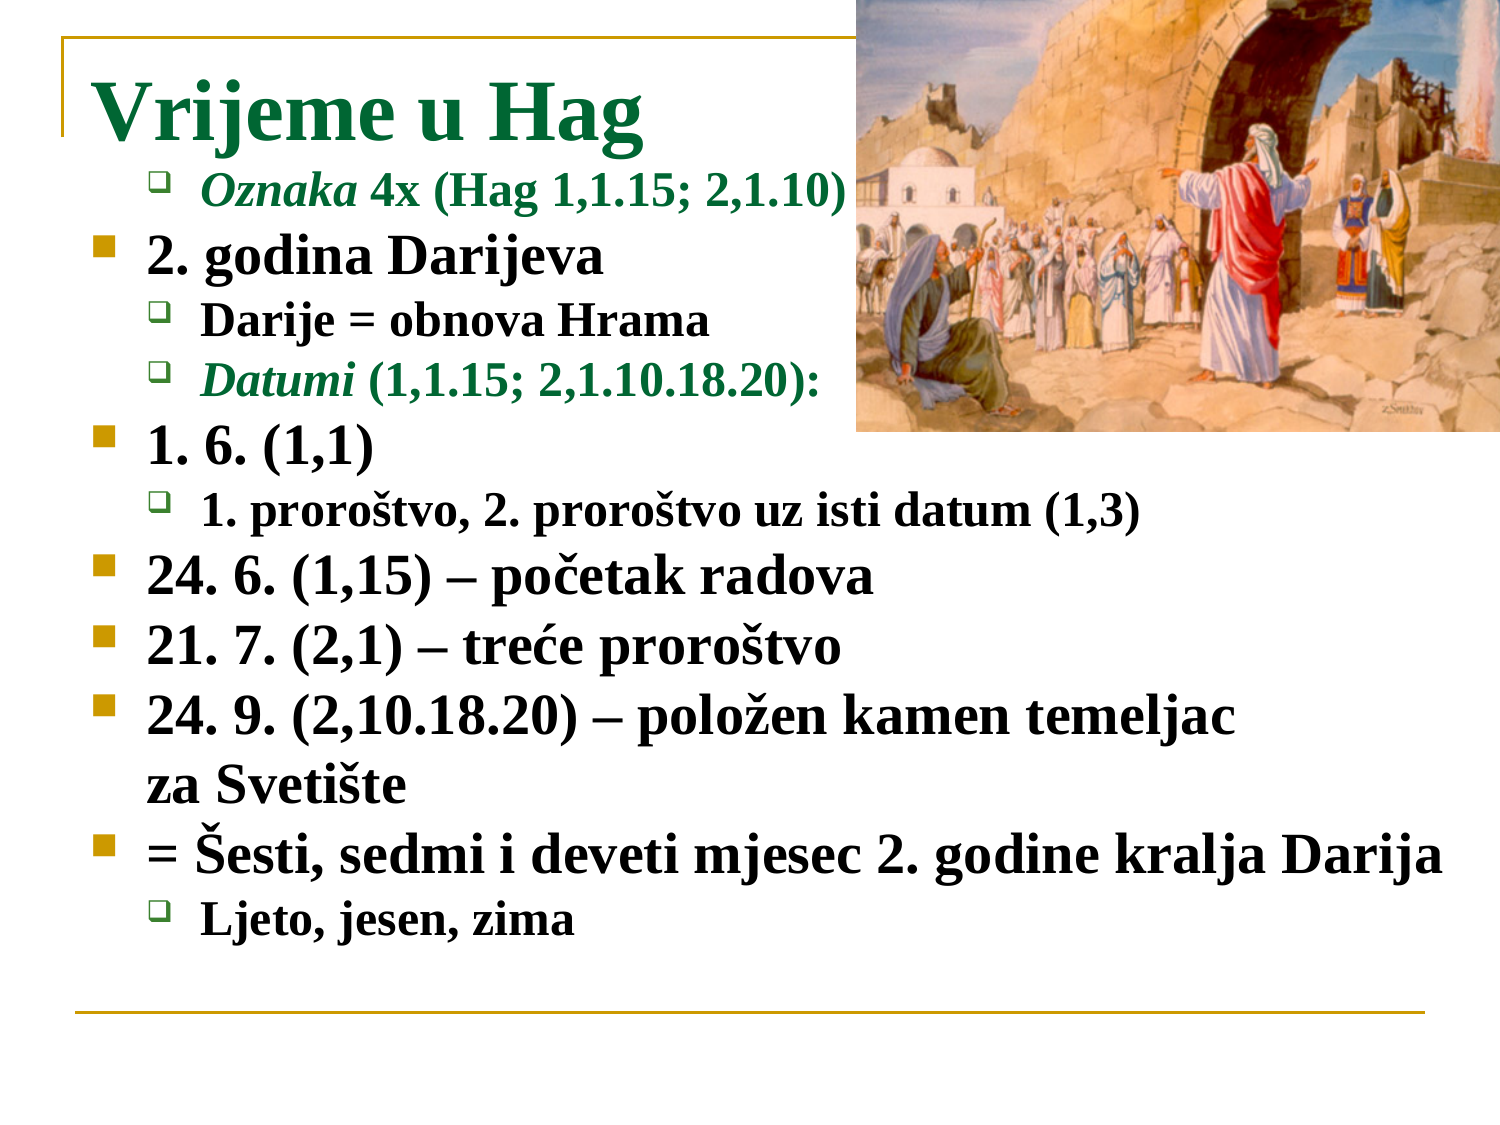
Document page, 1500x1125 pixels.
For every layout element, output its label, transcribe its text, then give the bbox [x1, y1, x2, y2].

title Vrijeme u Hag [75, 45, 856, 148]
list Oznaka 4x (Hag 1,1.15; 2,1.10) 2. godina Darijeva Darije = obnova Hrama Datumi (1,1.15; 2,1.10.18.20): 1. 6. (1,1) 1. proroštvo, 2. proroštvo uz isti datum (1,3) 24. 6. (1,15) – početak radova 21. 7. (2,1) – treće proroštvo 24. 9. (2,10.18.20) – položen kamen temeljac za Svetište = Šesti, sedmi i deveti mjesec 2. godine kralja Darija Ljeto, jesen, zima [75, 148, 1500, 1006]
picture [856, 0, 1500, 432]
